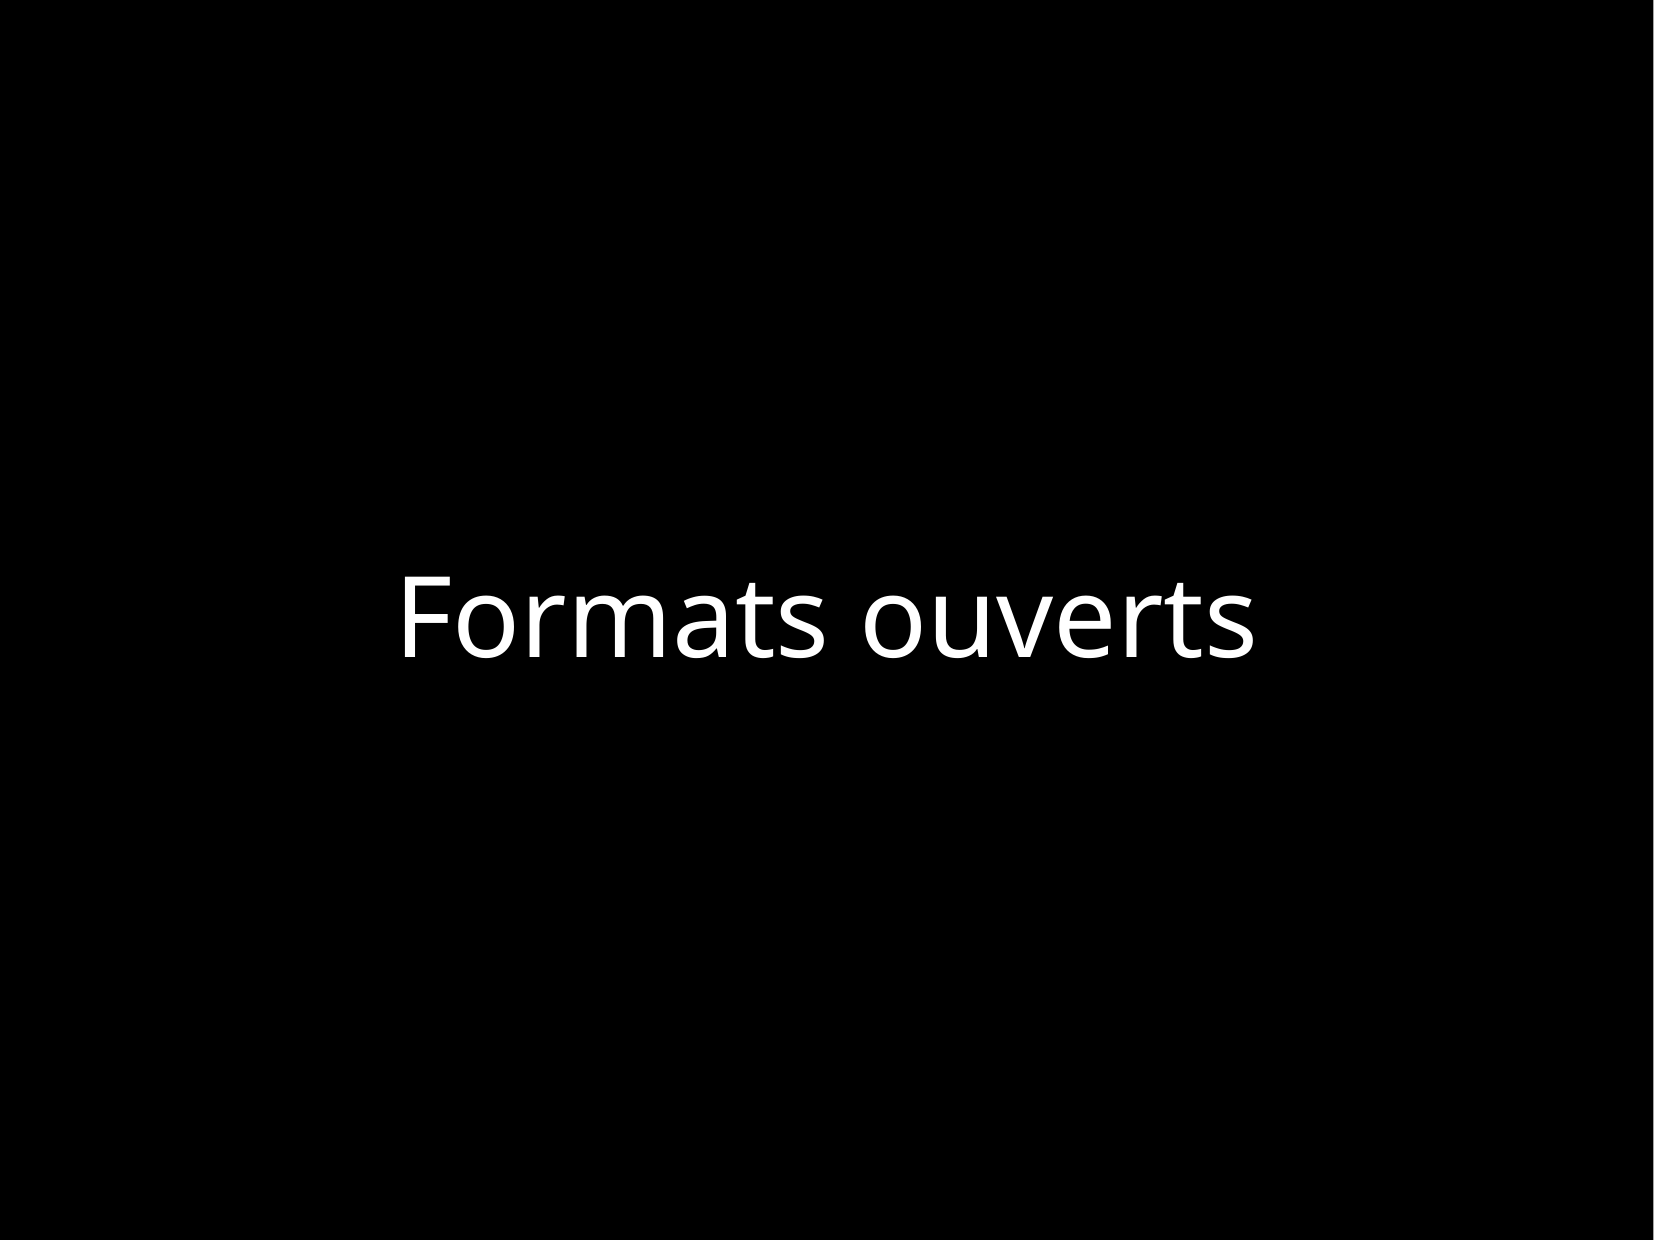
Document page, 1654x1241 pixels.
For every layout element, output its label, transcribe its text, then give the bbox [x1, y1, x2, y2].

title Formats ouverts [82, 56, 1571, 1172]
